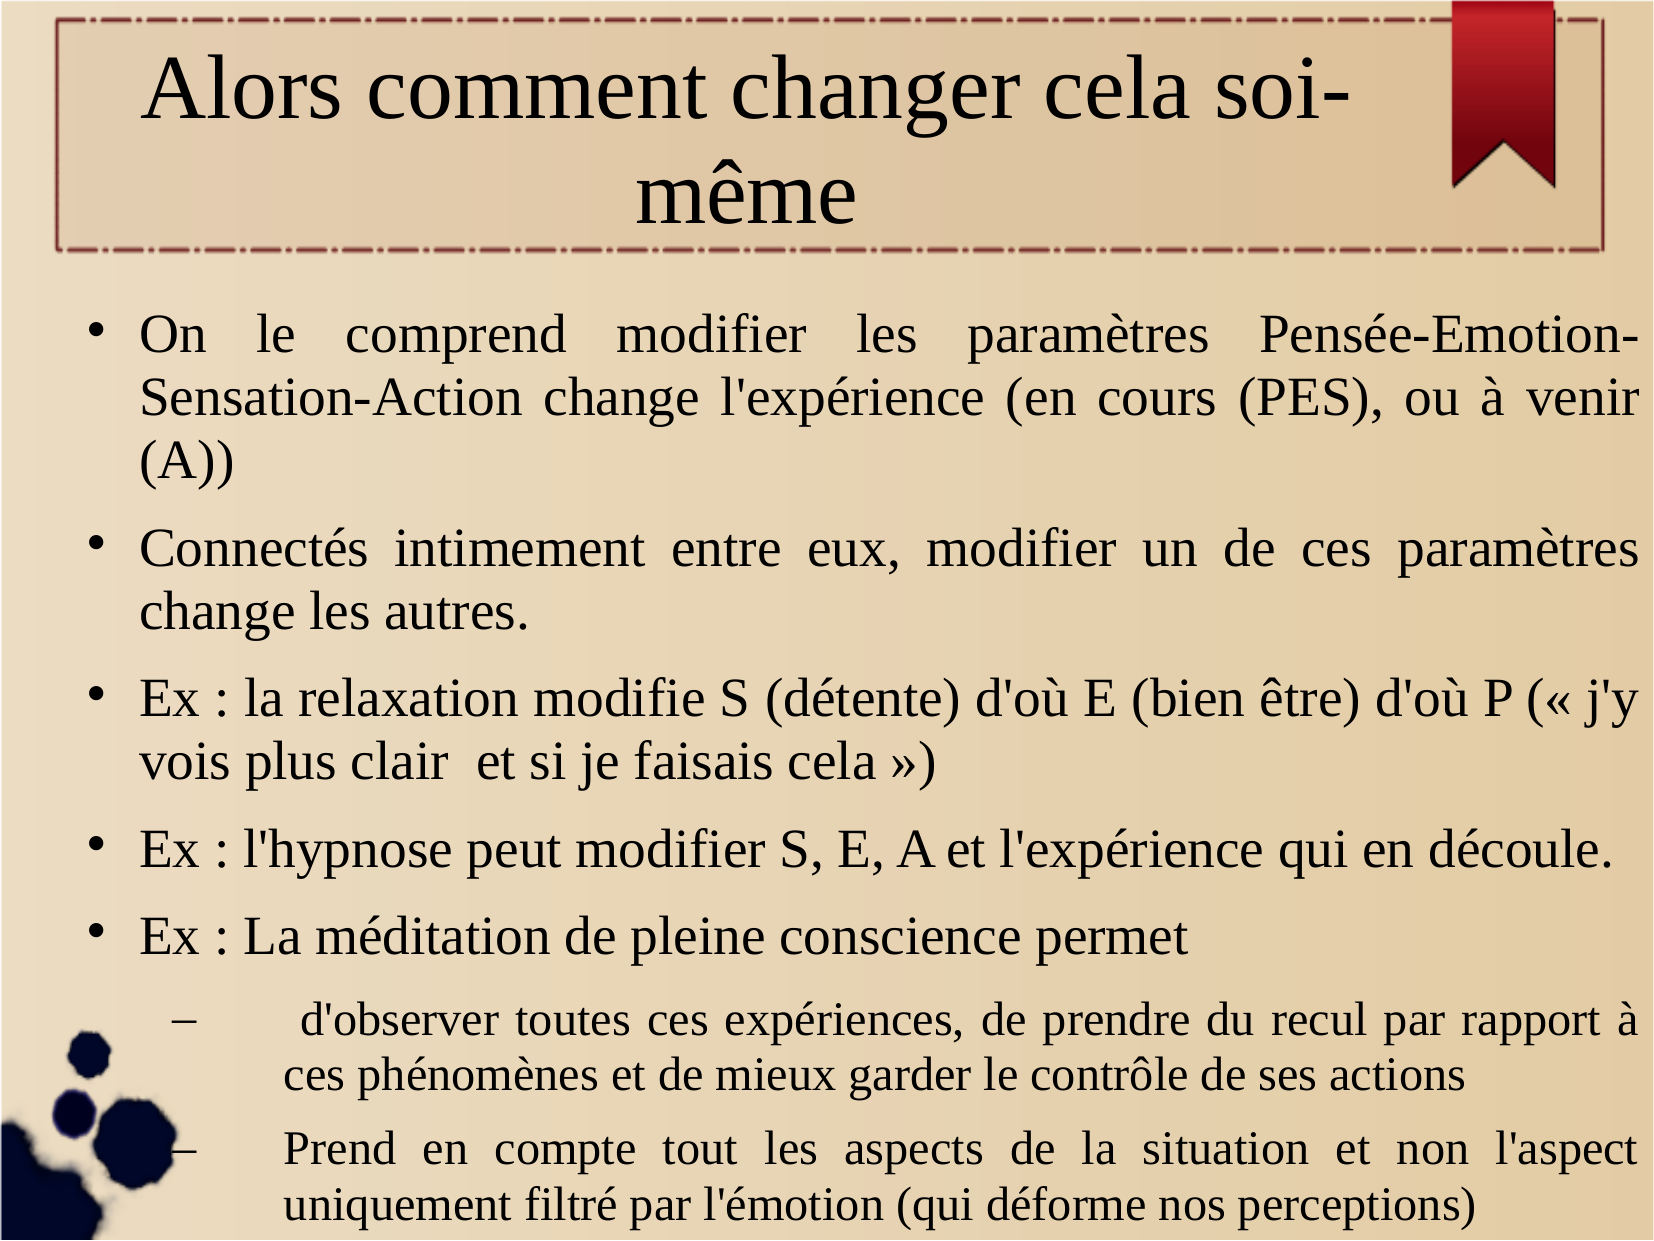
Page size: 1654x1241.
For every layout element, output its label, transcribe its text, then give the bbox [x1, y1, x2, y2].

title Alors comment changer cela soi- même [82, 47, 1412, 229]
picture [0, 0, 1654, 1240]
list On le comprend modifier les paramètres Pensée-Emotion-Sensation-Action change l'expérience (en cours (PES), ou à venir (A)) Connectés intimement entre eux, modifier un de ces paramètres change les autres. Ex : la relaxation modifie S (détente) d'où E (bien être) d'où P (« j'y vois plus clair et si je faisais cela ») Ex : l'hypnose peut modifier S, E, A et l'expérience qui en découle. Ex : La méditation de pleine conscience permet d'observer toutes ces expériences, de prendre du recul par rapport à ces phénomènes et de mieux garder le contrôle de ses actions Prend en compte tout les aspects de la situation et non l'aspect uniquement filtré par l'émotion (qui déforme nos perceptions) [82, 299, 1642, 1241]
